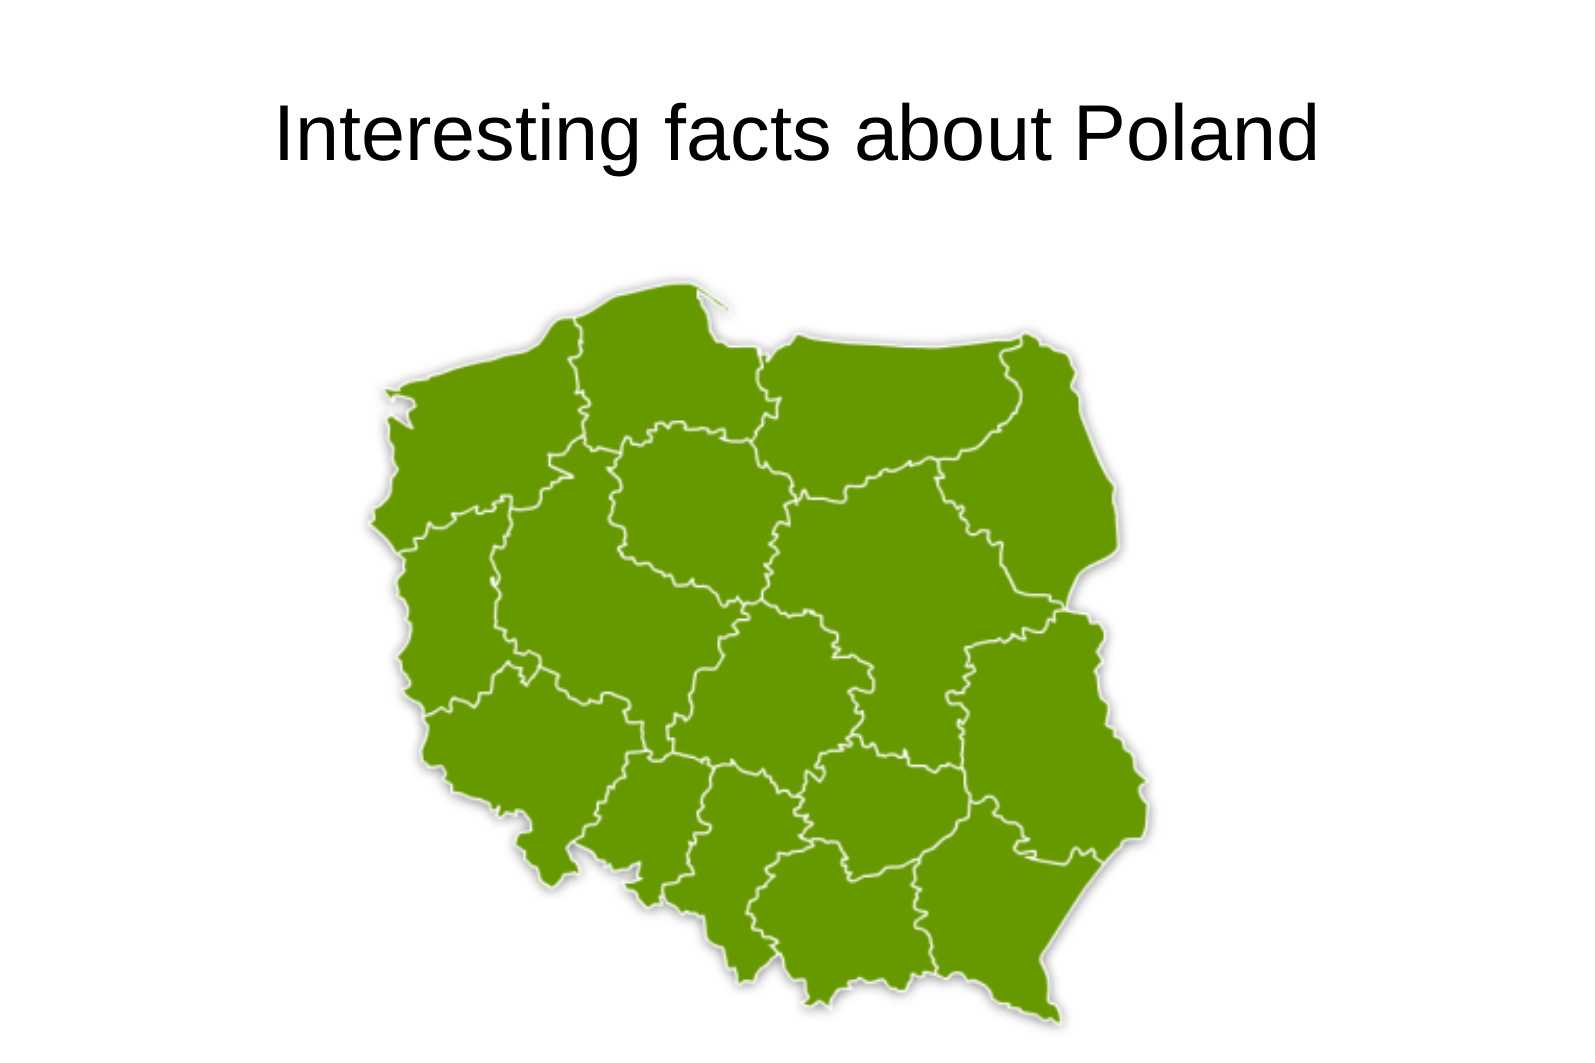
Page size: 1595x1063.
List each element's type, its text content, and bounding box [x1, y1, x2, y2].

picture [330, 248, 1198, 1051]
title Interesting facts about Poland [79, 42, 1515, 220]
